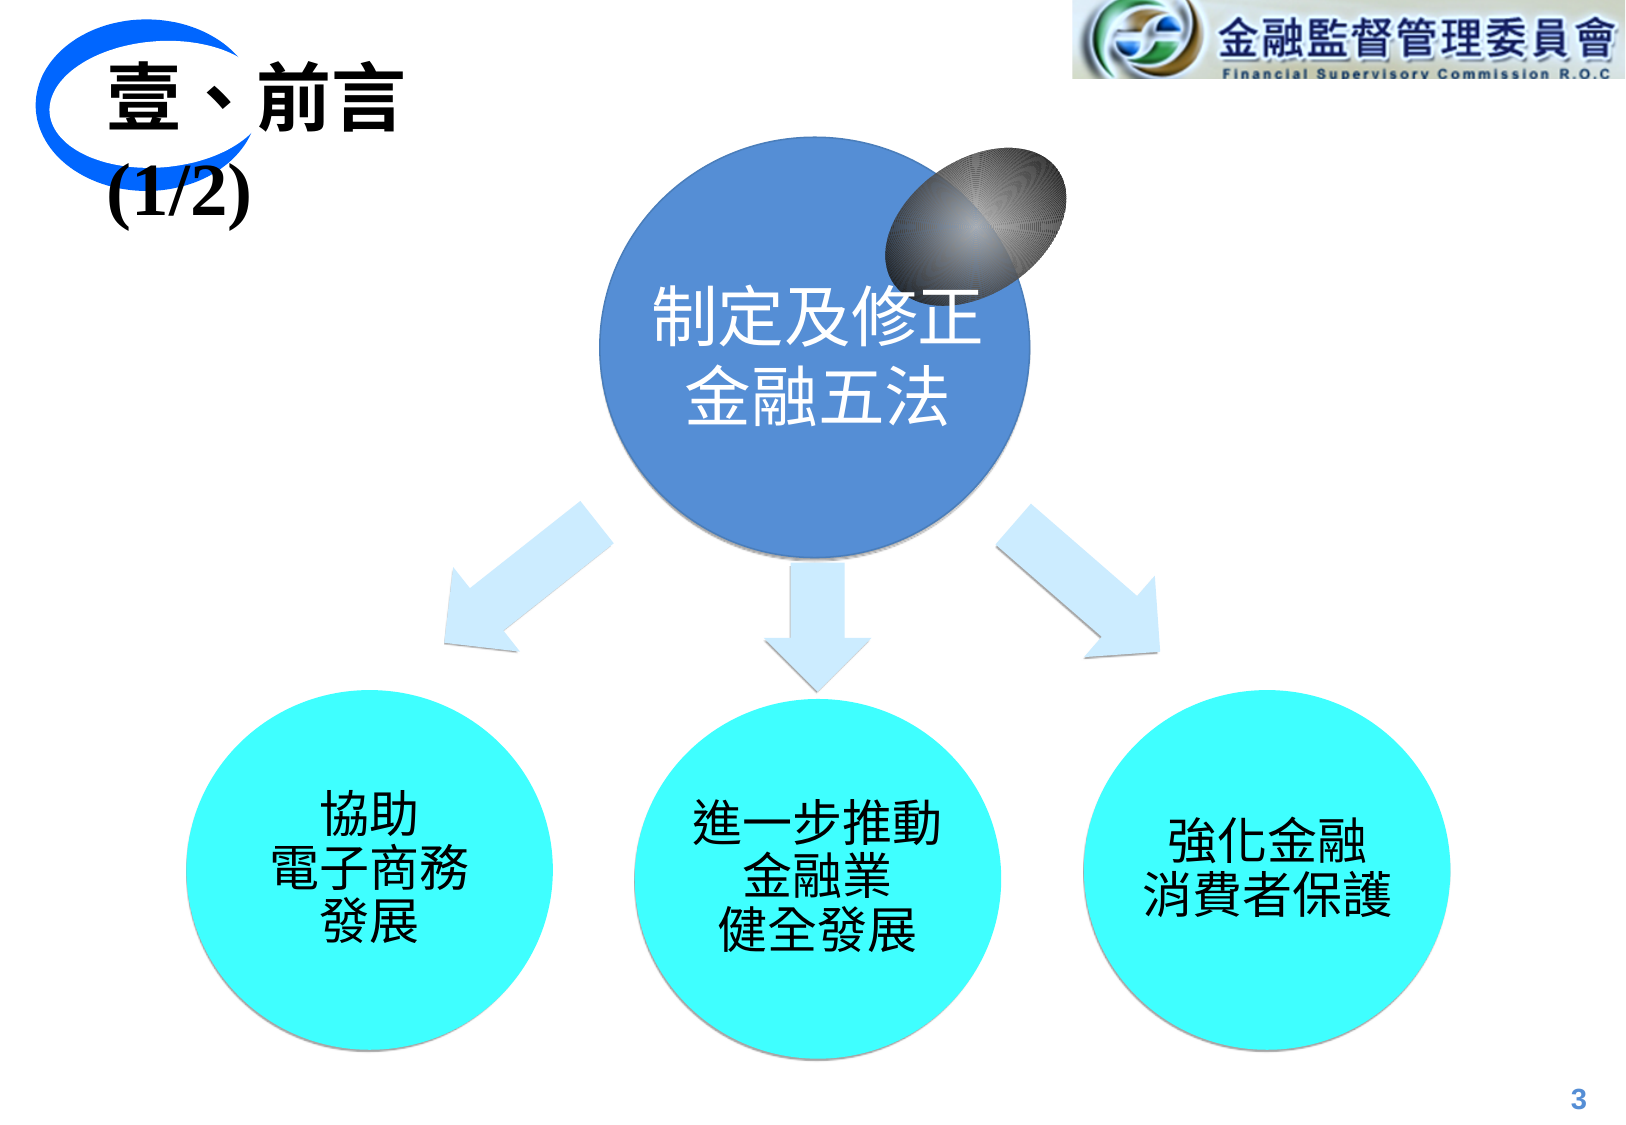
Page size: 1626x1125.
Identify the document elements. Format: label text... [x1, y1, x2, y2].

text_box 強化金融 消費者保護 [1083, 690, 1451, 1050]
text_box [624, 445, 1006, 558]
text_box [444, 500, 614, 652]
text_box [995, 503, 1161, 658]
text_box 壹、前言(1/2) [92, 43, 576, 238]
text_box [35, 19, 223, 180]
text_box [616, 137, 1067, 273]
text_box [1026, 308, 1030, 386]
text_box [763, 562, 872, 692]
text_box [599, 283, 610, 412]
text_box 制定及修正 金融五法 [610, 267, 1026, 445]
text_box 進一步推動金融業 健全發展 [634, 698, 1002, 1059]
text_box 協助 電子商務 發展 [186, 690, 553, 1050]
text_box 3 [1533, 1071, 1625, 1125]
